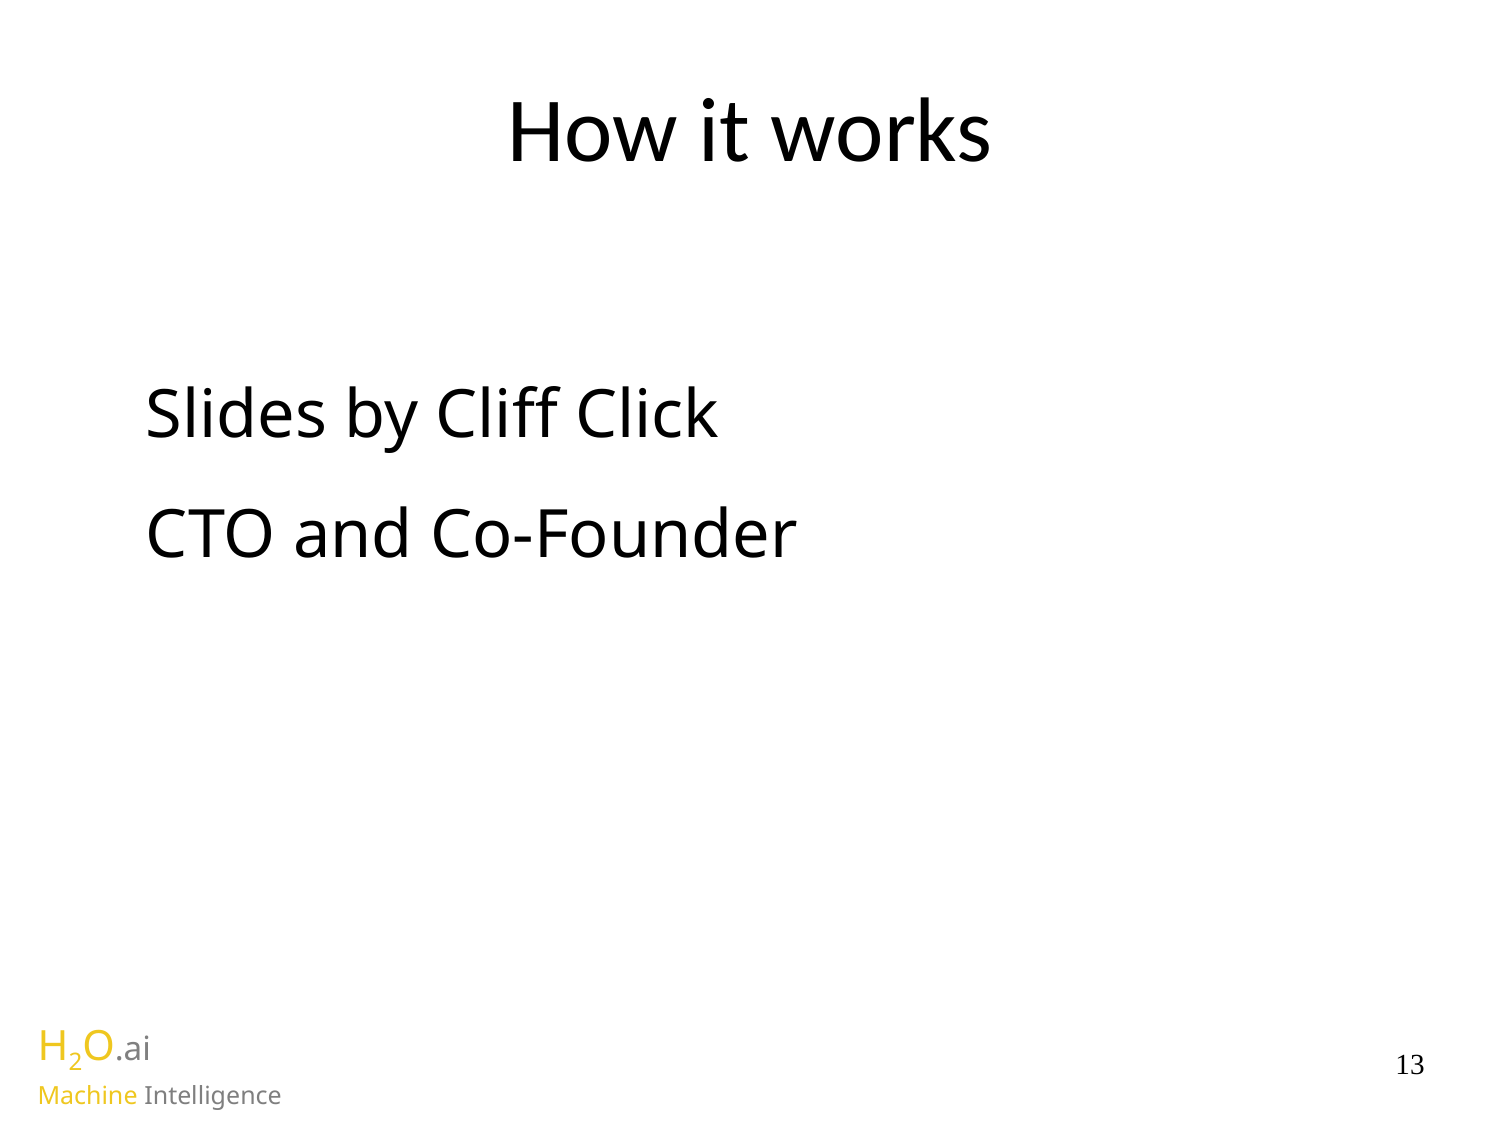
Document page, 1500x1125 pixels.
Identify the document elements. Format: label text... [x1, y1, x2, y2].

title How it works [75, 15, 1425, 262]
list Slides by Cliff Click CTO and Co-Founder [75, 262, 1425, 1125]
